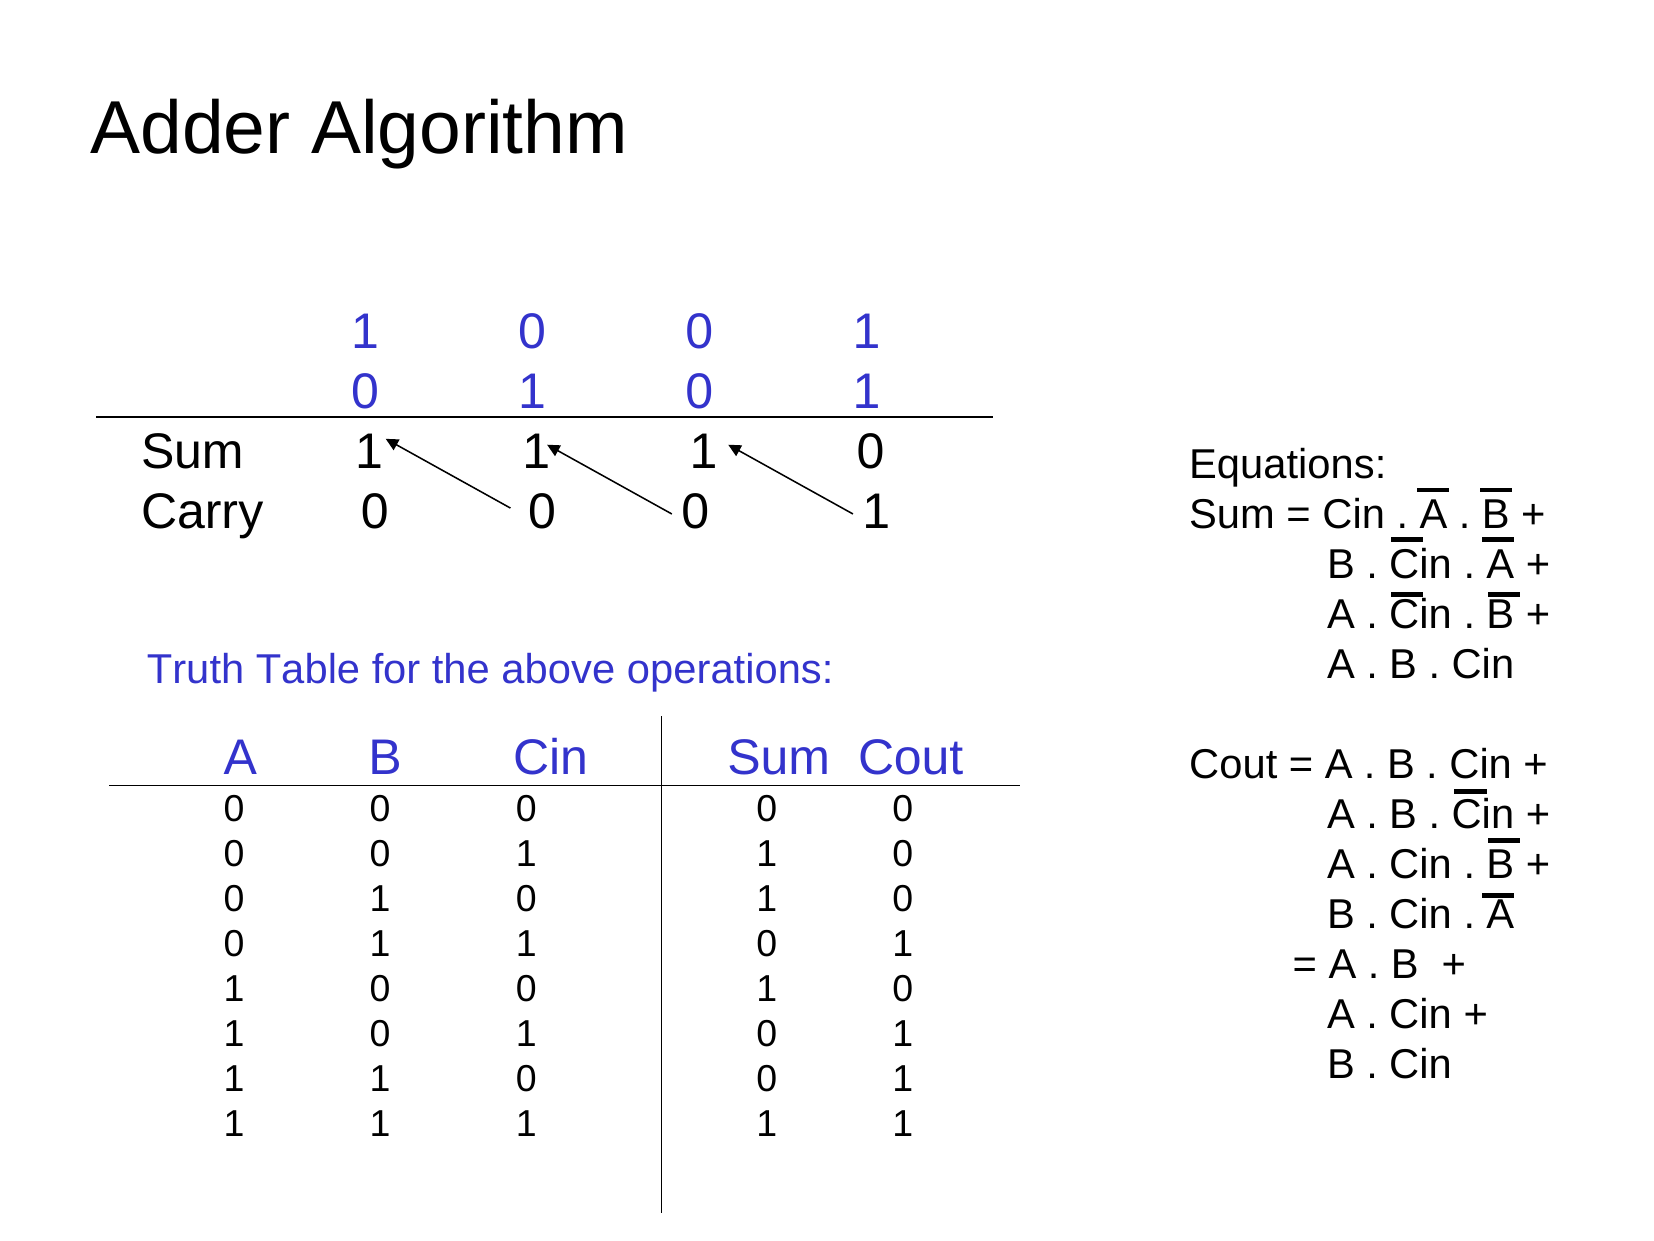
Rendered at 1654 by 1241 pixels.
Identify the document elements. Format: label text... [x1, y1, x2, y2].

text_box Truth Table for the above operations: [132, 633, 849, 700]
text_box A B Cin Sum Cout 0 0 0 0 0 0 0 1 1 0 0 1 0 1 0 0 1 1 0 1 1 0 0 1 0 1 0 1 0 1 1 1 0 0 1 1 1 1 1 1 [124, 786, 661, 1152]
text_box Equations: Sum = Cin . A . B + B . Cin . A + A . Cin . B + A . B . Cin Cout = A . B . Cin + A . B . Cin + A . Cin . B + B . Cin . A = A . B + A . Cin + B . Cin [1174, 429, 1566, 1095]
text_box A B Cin Sum Cout 0 0 0 0 0 0 0 1 1 0 0 1 0 1 0 0 1 1 0 1 1 0 0 1 0 1 0 1 0 1 1 1 0 0 1 1 1 1 1 1 [662, 786, 1008, 1152]
text_box 1 0 0 1 0 1 0 1 Sum 1 1 1 0 Carry 0 0 0 1 [126, 290, 912, 416]
text_box A B Cin Sum Cout 0 0 0 0 0 0 0 1 1 0 0 1 0 1 0 0 1 1 0 1 1 0 0 1 0 1 0 1 0 1 1 1 0 0 1 1 1 1 1 1 [124, 716, 661, 785]
text_box Adder Algorithm [75, 71, 644, 177]
text_box 1 0 0 1 0 1 0 1 Sum 1 1 1 0 Carry 0 0 0 1 [126, 418, 912, 546]
text_box A B Cin Sum Cout 0 0 0 0 0 0 0 1 1 0 0 1 0 1 0 0 1 1 0 1 1 0 0 1 0 1 0 1 0 1 1 1 0 0 1 1 1 1 1 1 [662, 716, 1008, 785]
